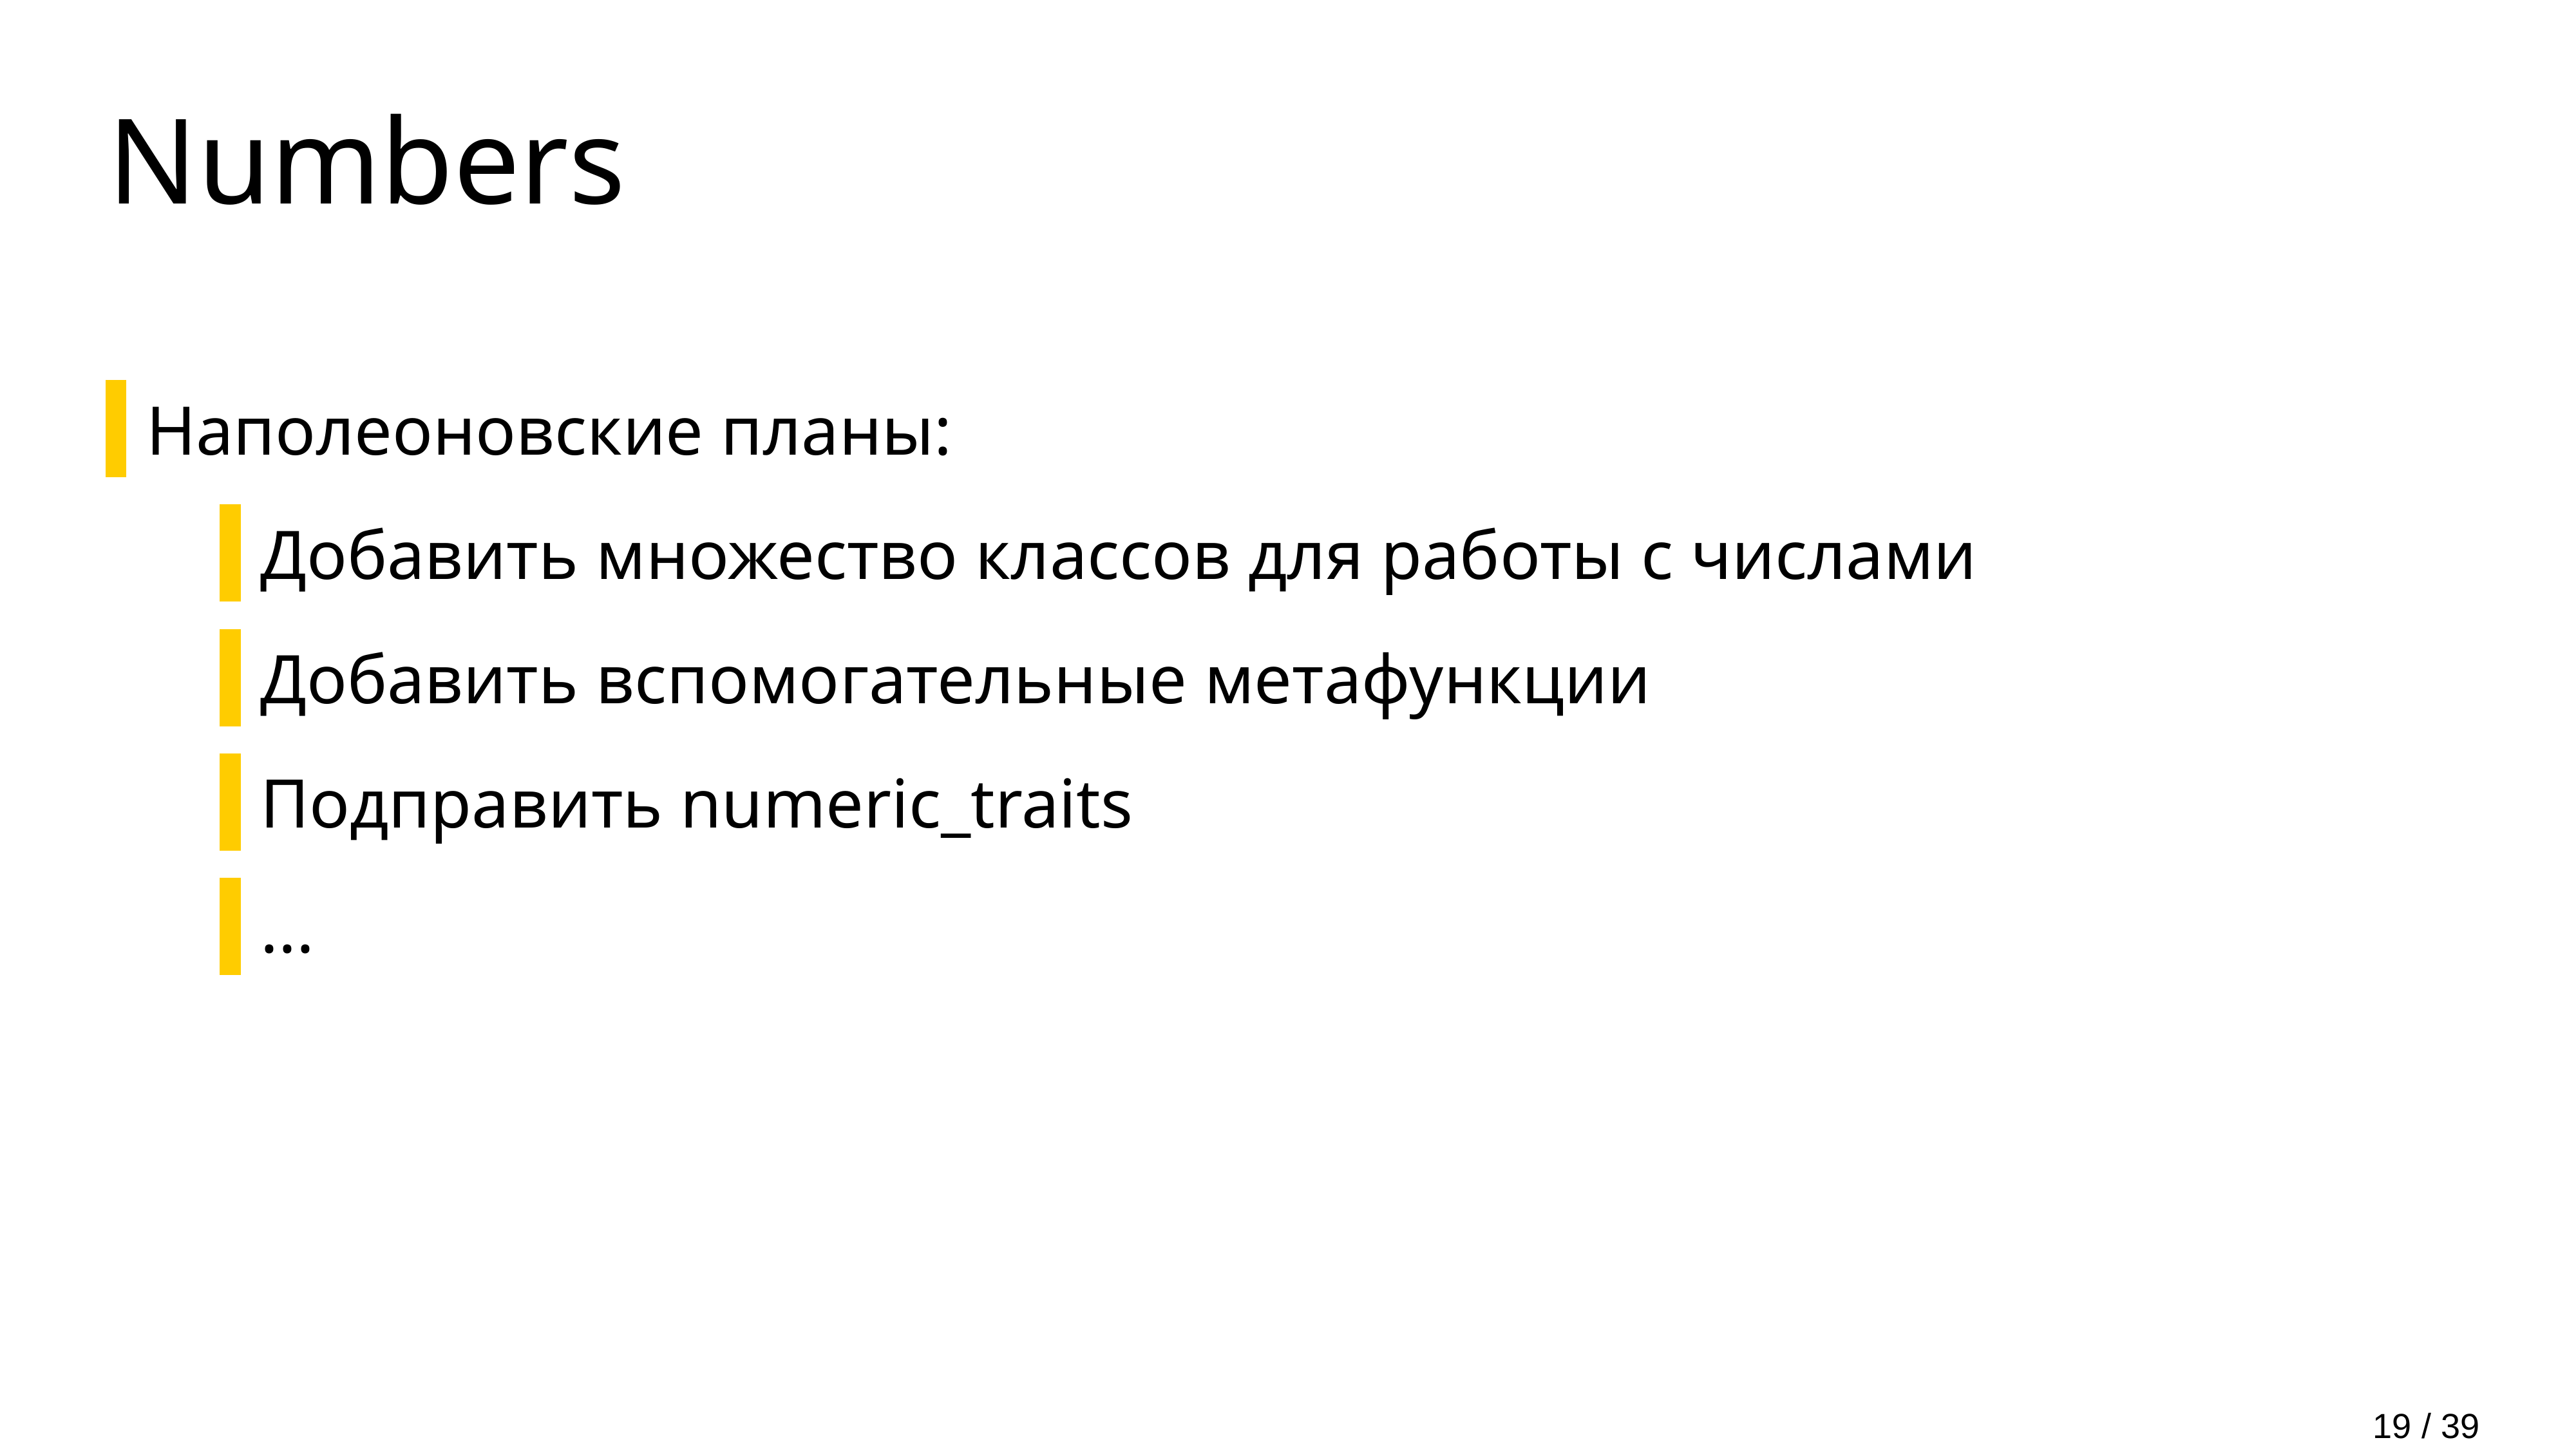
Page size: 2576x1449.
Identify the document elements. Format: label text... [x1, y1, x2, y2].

title Numbers [108, 80, 2468, 242]
text_box <number> / 39 [2363, 1402, 2576, 1449]
text_box Наполеоновские планы: Добавить множество классов для работы с числами Добавить вспомогательные метафункции Подправить numeric_traits ... [96, 364, 2512, 1419]
